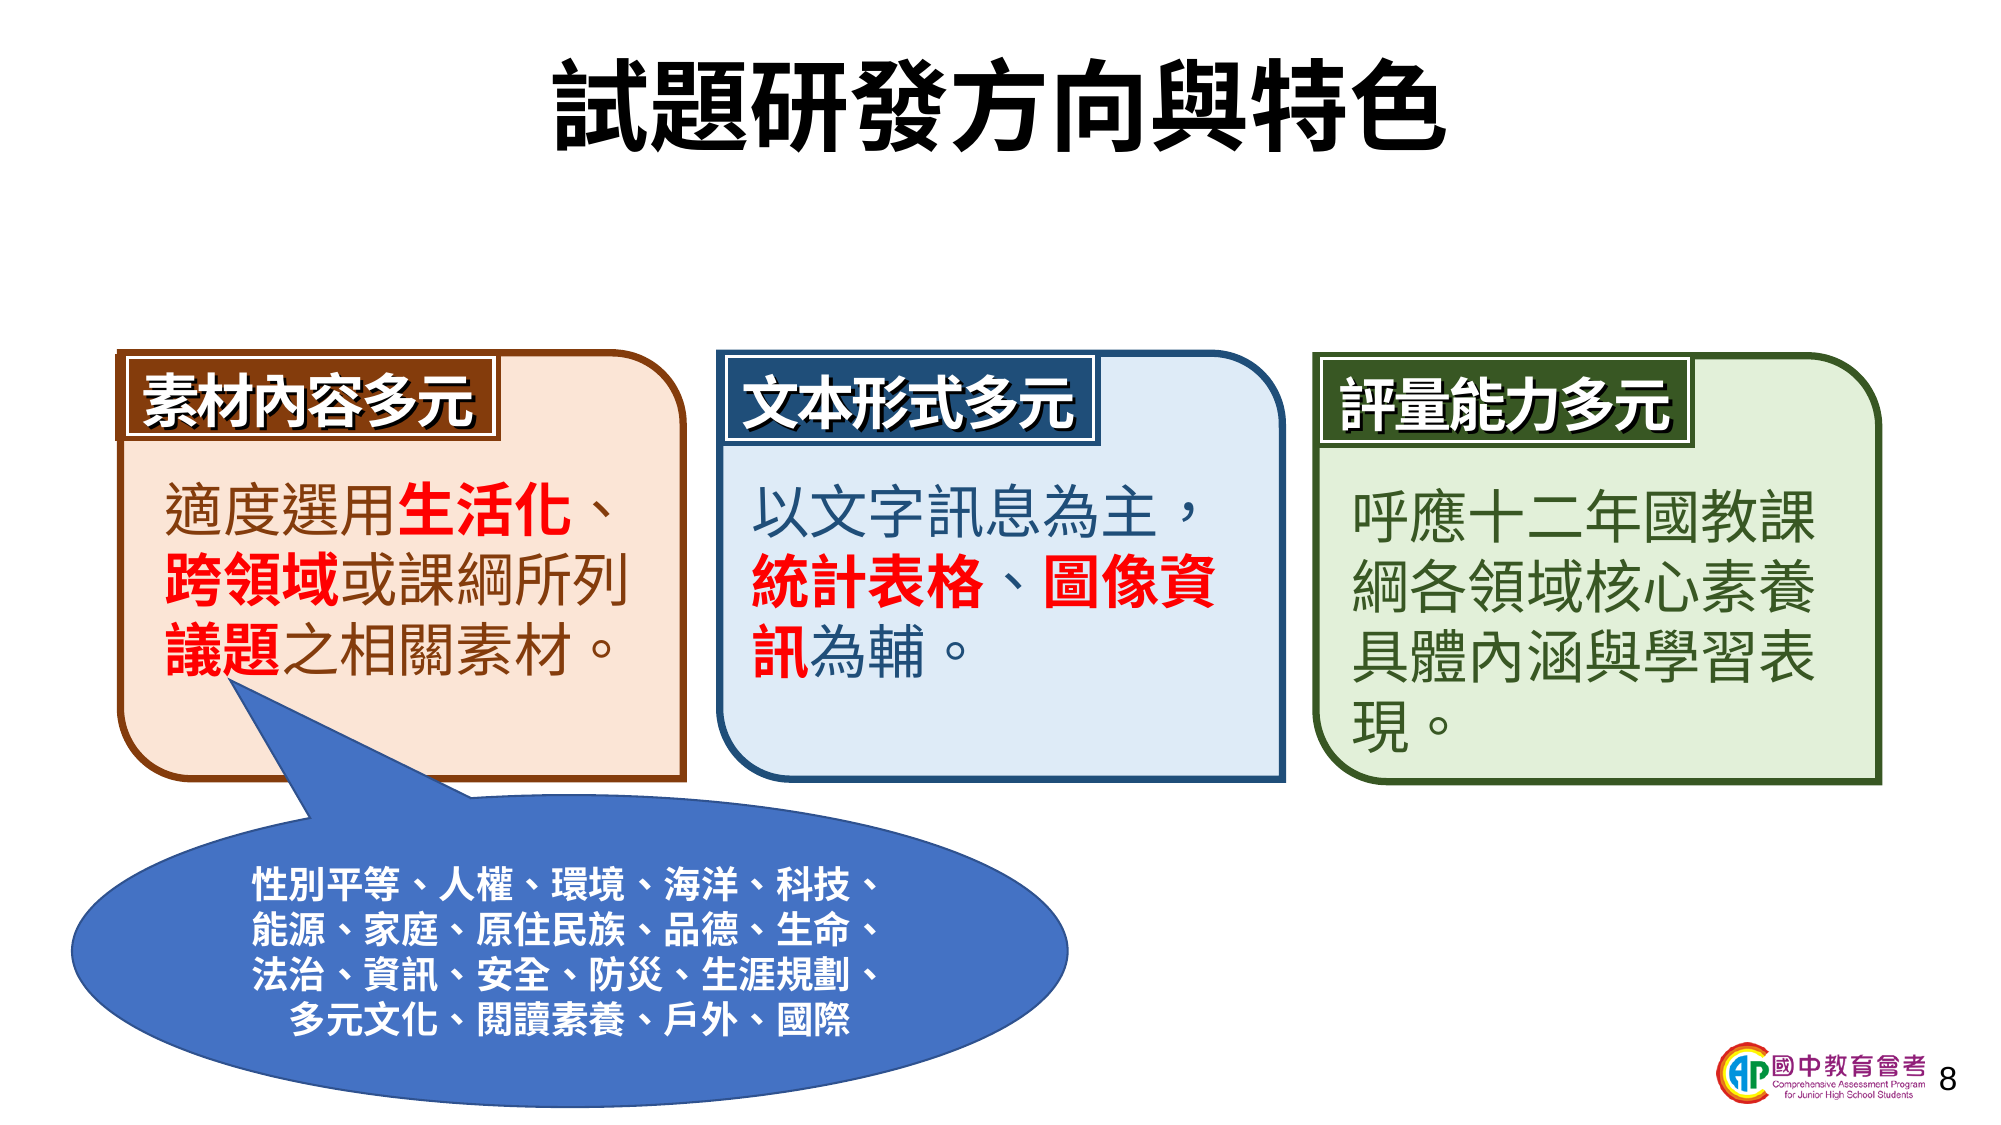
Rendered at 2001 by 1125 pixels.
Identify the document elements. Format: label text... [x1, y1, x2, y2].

text_box 性別平等、人權、環境、海洋、科技、 能源、家庭、原住民族、品德、生命、 法治、資訊、安全、防災、生涯規劃、 多元文化、閱讀素養、戶外、國際 [71, 679, 1068, 1108]
text_box [719, 353, 1283, 780]
text_box 素材內容多元 [129, 359, 492, 433]
text_box [1315, 355, 1879, 782]
text_box 呼應十二年國教課綱各領域核心素養具體內涵與學習表現。 [1351, 473, 1847, 754]
text_box 評量能力多元 [1323, 360, 1687, 440]
text_box 適度選用生活化、跨領域或課綱所列議題之相關素材。 [151, 466, 651, 756]
text_box 文本形式多元 [718, 358, 1099, 444]
text_box [1923, 1047, 2000, 1108]
text_box 以文字訊息為主，統計表格、圖像資訊為輔。 [752, 468, 1276, 755]
text_box 文本形式多元 [728, 358, 1092, 438]
text_box 素材內容多元 [117, 357, 498, 439]
title 試題研發方向與特色 [137, 2, 1863, 220]
text_box [120, 352, 684, 779]
text_box 評量能力多元 [1318, 360, 1693, 446]
